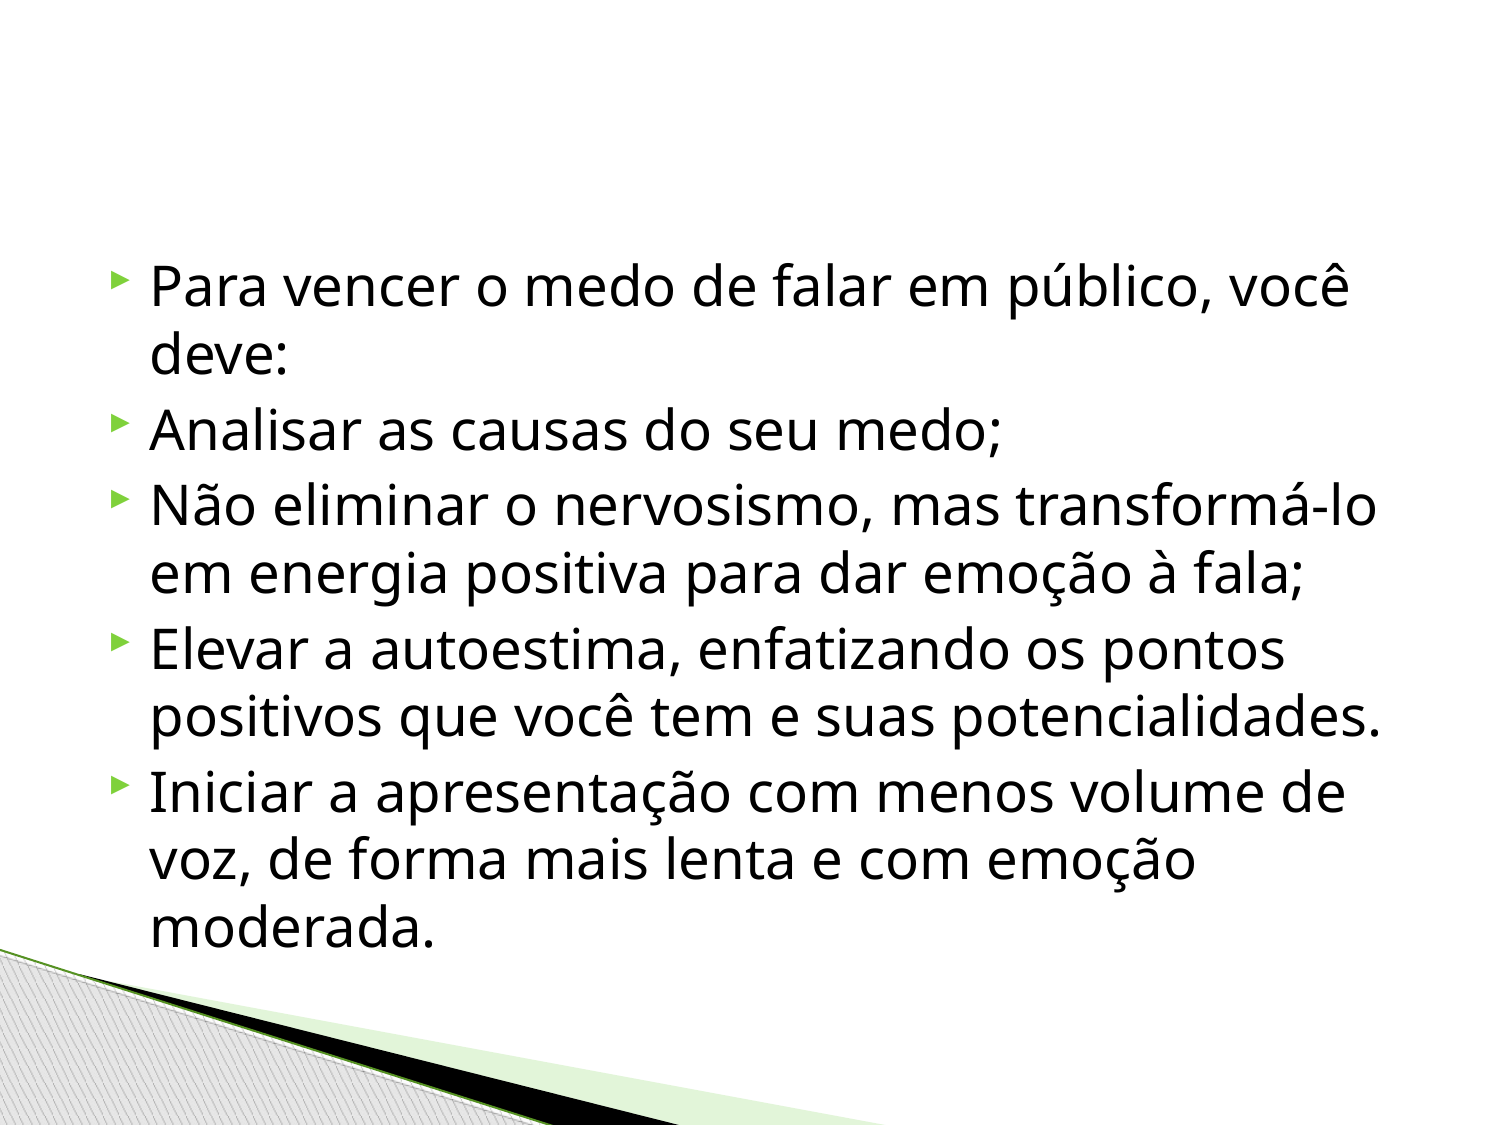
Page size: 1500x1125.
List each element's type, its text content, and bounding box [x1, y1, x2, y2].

list Para vencer o medo de falar em público, você deve: Analisar as causas do seu medo; Não eliminar o nervosismo, mas transformá-lo em energia positiva para dar emoção à fala; Elevar a autoestima, enfatizando os pontos positivos que você tem e suas potencialidades. Iniciar a apresentação com menos volume de voz, de forma mais lenta e com emoção moderada. [75, 243, 1425, 986]
